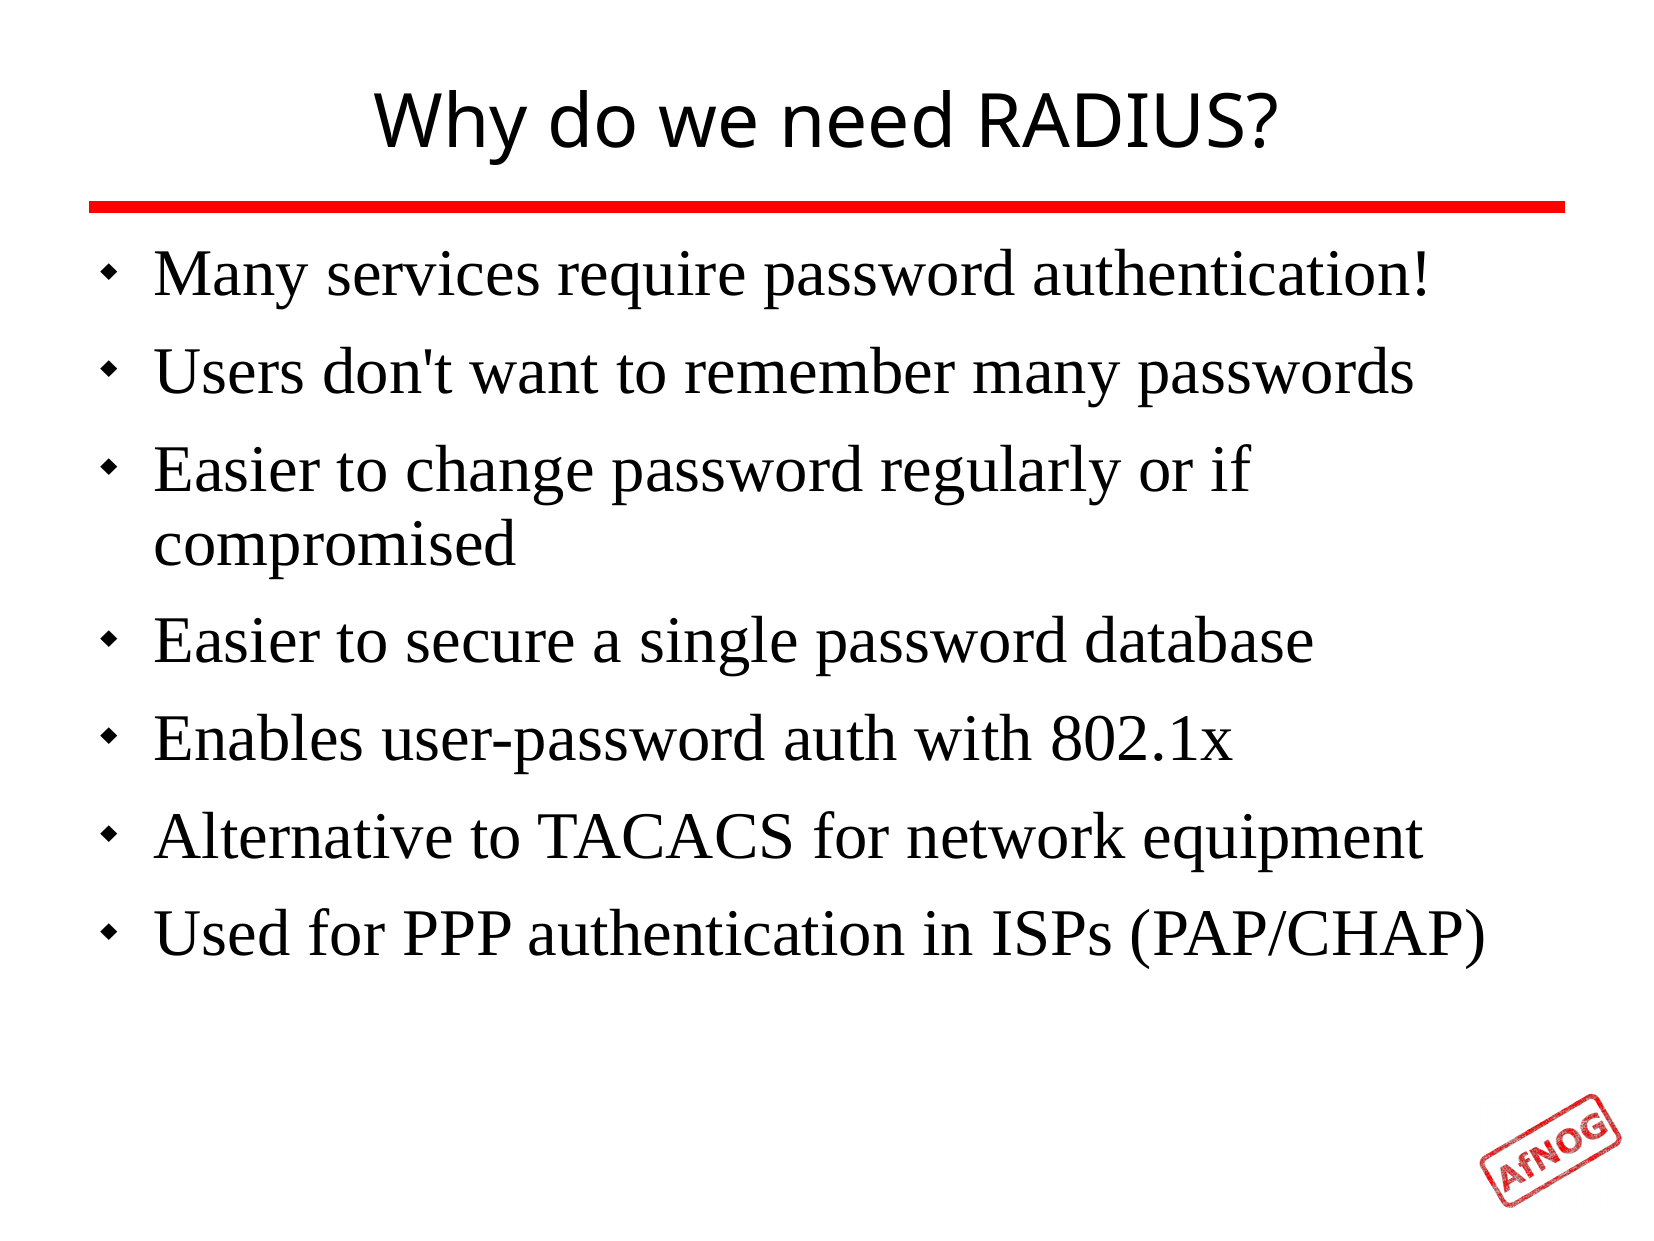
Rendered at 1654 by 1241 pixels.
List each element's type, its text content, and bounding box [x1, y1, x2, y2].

picture [1476, 1090, 1625, 1211]
title Why do we need RADIUS? [82, 29, 1571, 207]
list Many services require password authentication! Users don't want to remember many passwords Easier to change password regularly or if compromised Easier to secure a single password database Enables user-password auth with 802.1x Alternative to TACACS for network equipment Used for PPP authentication in ISPs (PAP/CHAP) [82, 236, 1571, 1123]
